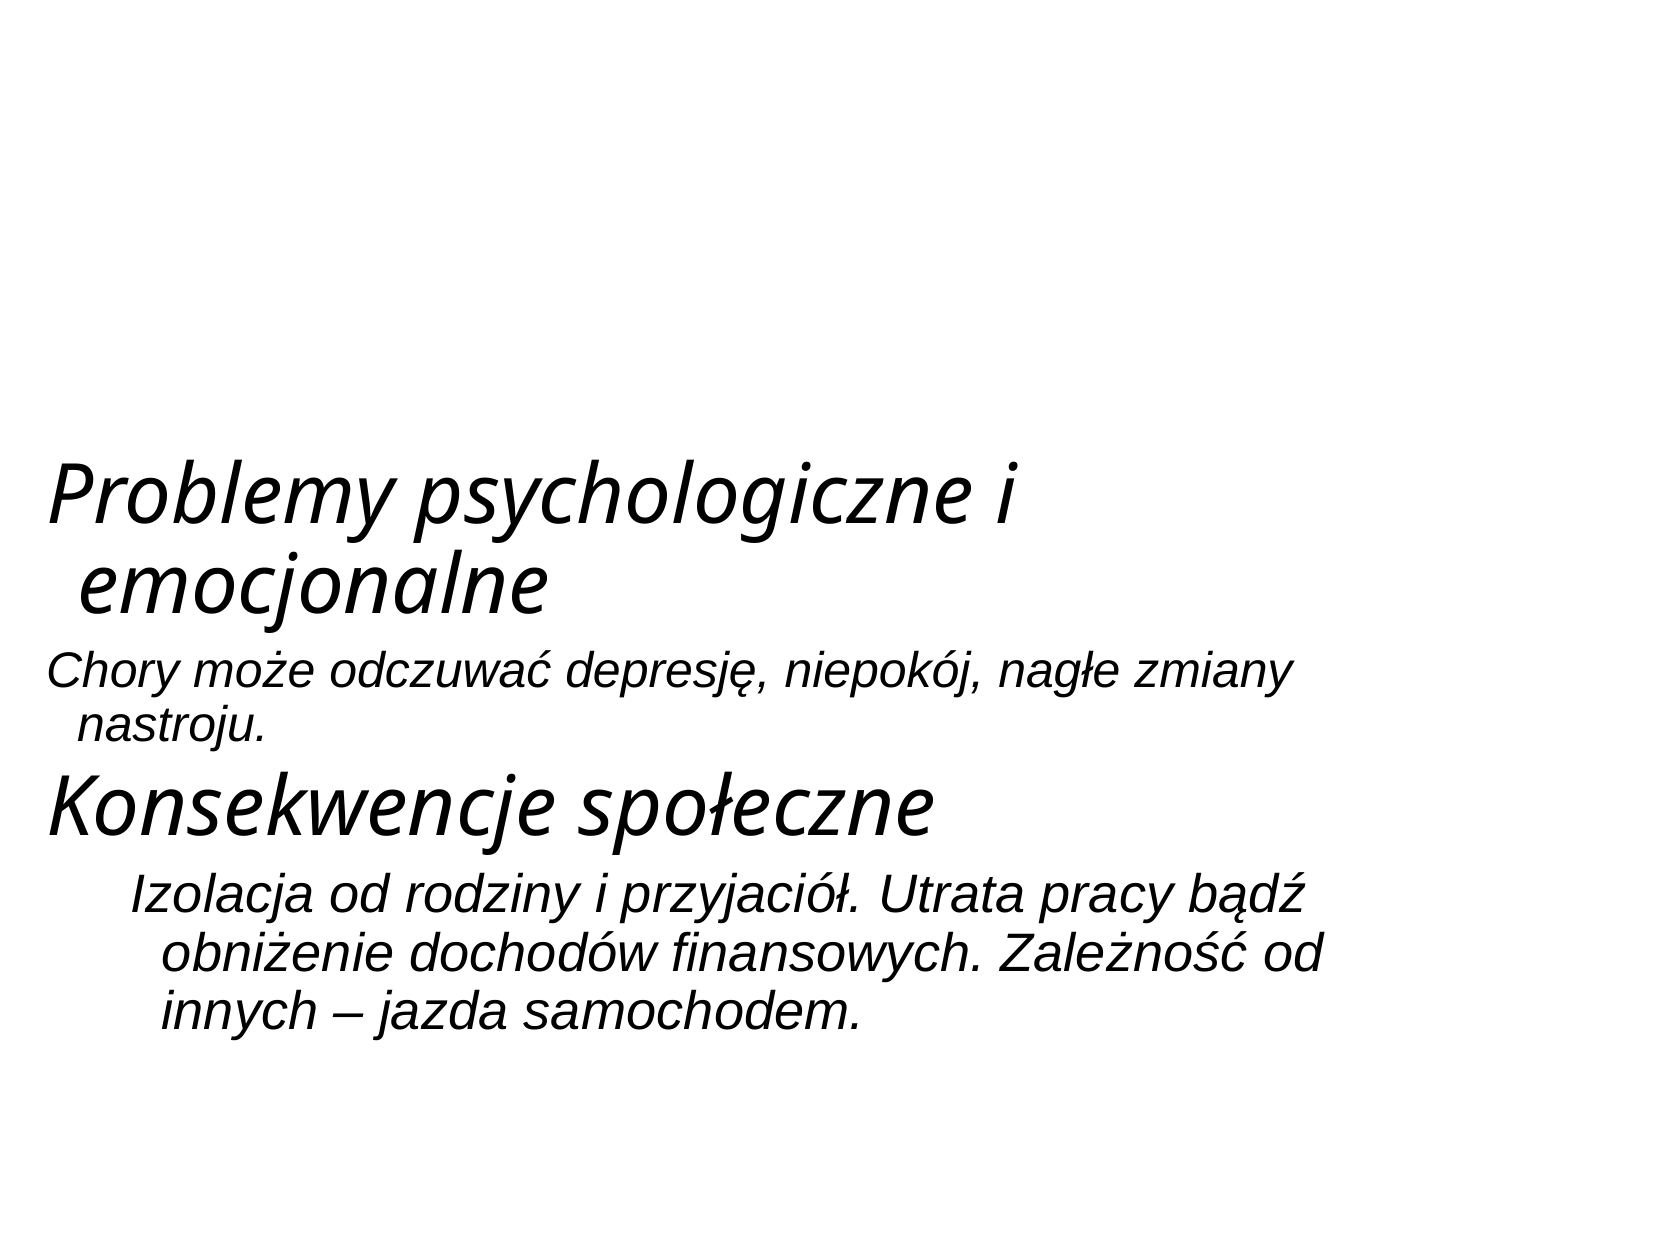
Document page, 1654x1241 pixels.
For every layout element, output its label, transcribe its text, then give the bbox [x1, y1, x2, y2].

list Problemy psychologiczne i emocjonalne Chory może odczuwać depresję, niepokój, nagłe zmiany nastroju. Konsekwencje społeczne Izolacja od rodziny i przyjaciół. Utrata pracy bądź obniżenie dochodów finansowych. Zależność od innych – jazda samochodem. [0, 350, 1489, 1144]
